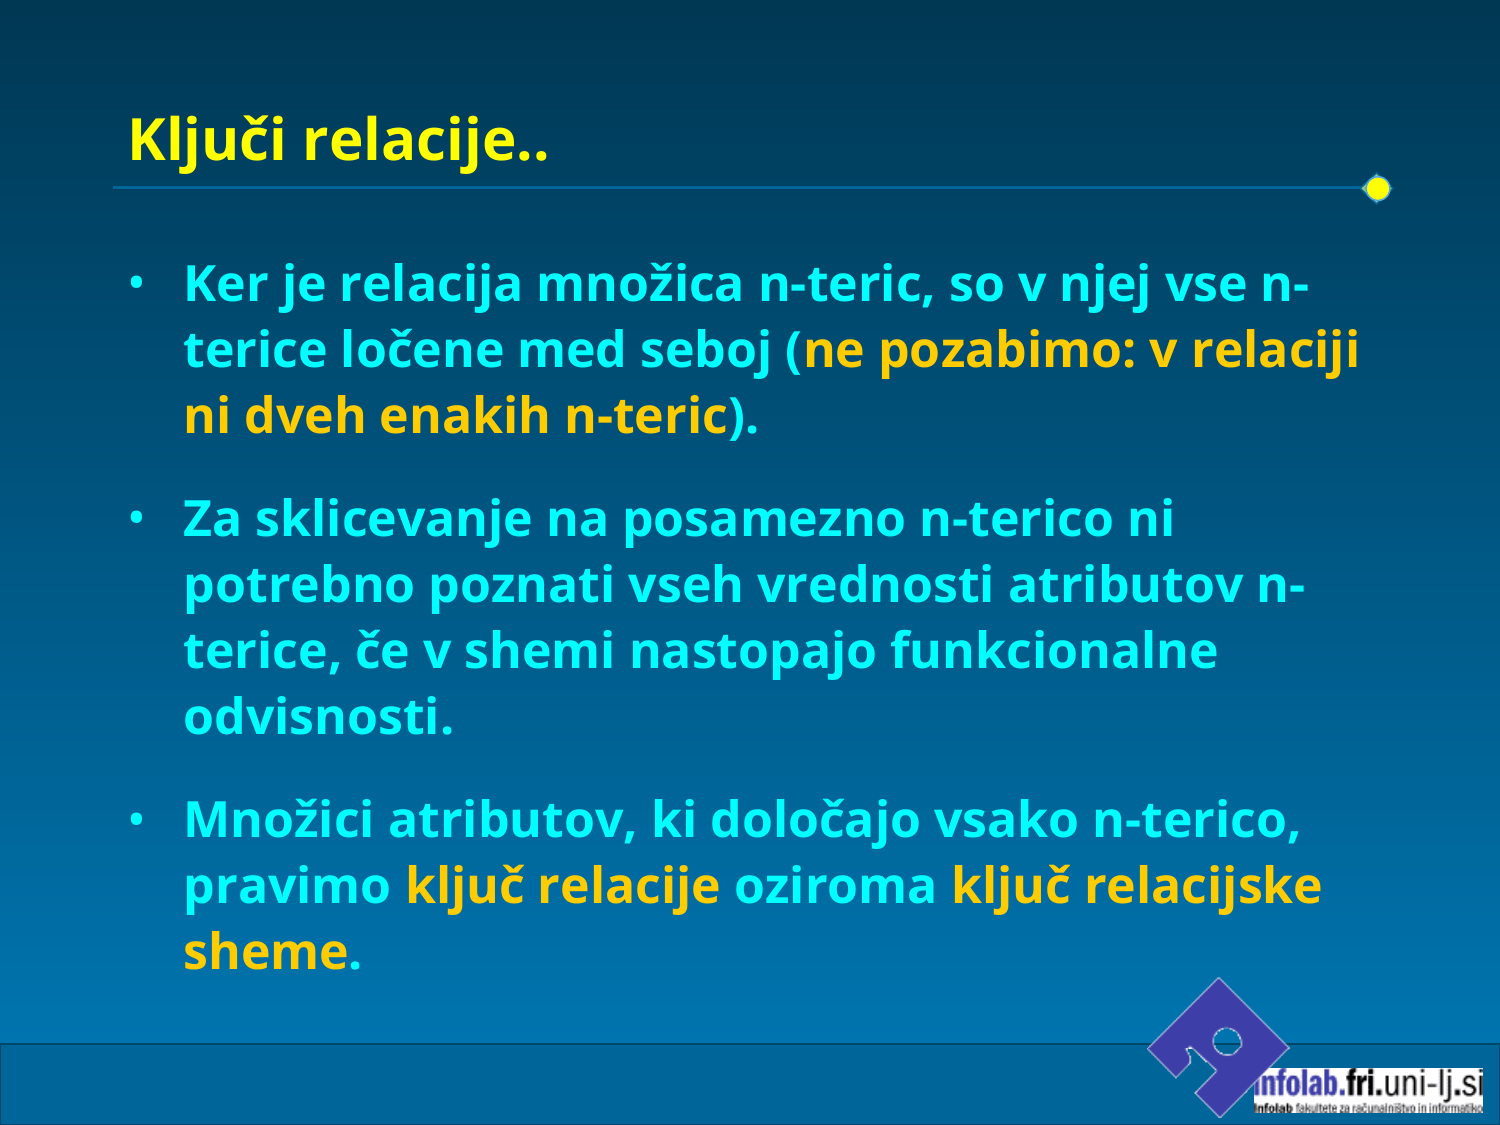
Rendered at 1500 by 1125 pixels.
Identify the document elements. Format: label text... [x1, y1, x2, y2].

picture [1149, 978, 1482, 1117]
list Ker je relacija množica n-teric, so v njej vse n-terice ločene med seboj (ne pozabimo: v relaciji ni dveh enakih n-teric). Za sklicevanje na posamezno n-terico ni potrebno poznati vseh vrednosti atributov n-terice, če v shemi nastopajo funkcionalne odvisnosti. Množici atributov, ki določajo vsako n-terico, pravimo ključ relacije oziroma ključ relacijske sheme. [112, 237, 1388, 963]
title Ključi relacije.. [112, 94, 1388, 181]
